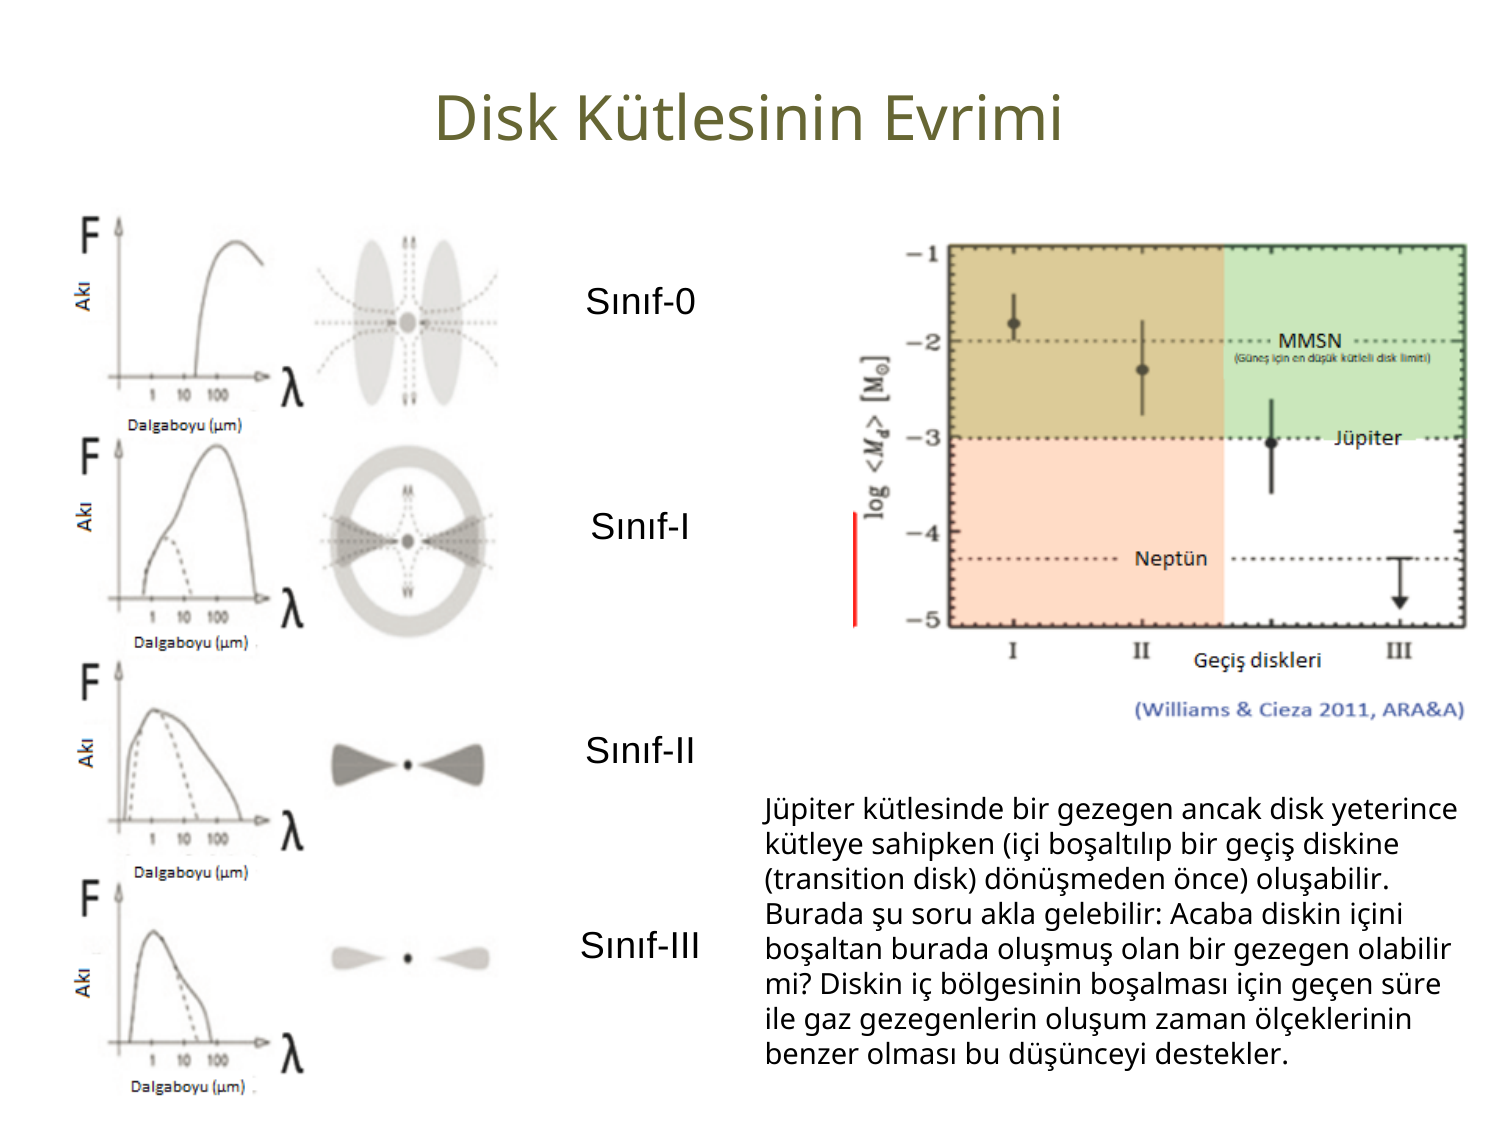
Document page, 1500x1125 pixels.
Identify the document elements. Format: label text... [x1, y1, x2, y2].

picture [54, 207, 544, 1125]
text_box Sınıf-III [544, 913, 739, 974]
text_box Jüpiter kütlesinde bir gezegen ancak disk yeterince kütleye sahipken (içi boşaltılıp bir geçiş diskine (transition disk) dönüşmeden önce) oluşabilir. Burada şu soru akla gelebilir: Acaba diskin içini boşaltan burada oluşmuş olan bir gezegen olabilir mi? Diskin iç bölgesinin boşalması için geçen süre ile gaz gezegenlerin oluşum zaman ölçeklerinin benzer olması bu düşünceyi destekler. [749, 783, 1485, 1125]
text_box Sınıf-I [544, 494, 739, 555]
text_box Sınıf-0 [544, 270, 739, 330]
text_box Sınıf-II [544, 718, 739, 779]
title Disk Kütlesinin Evrimi [75, 21, 1426, 209]
picture [853, 240, 1485, 724]
